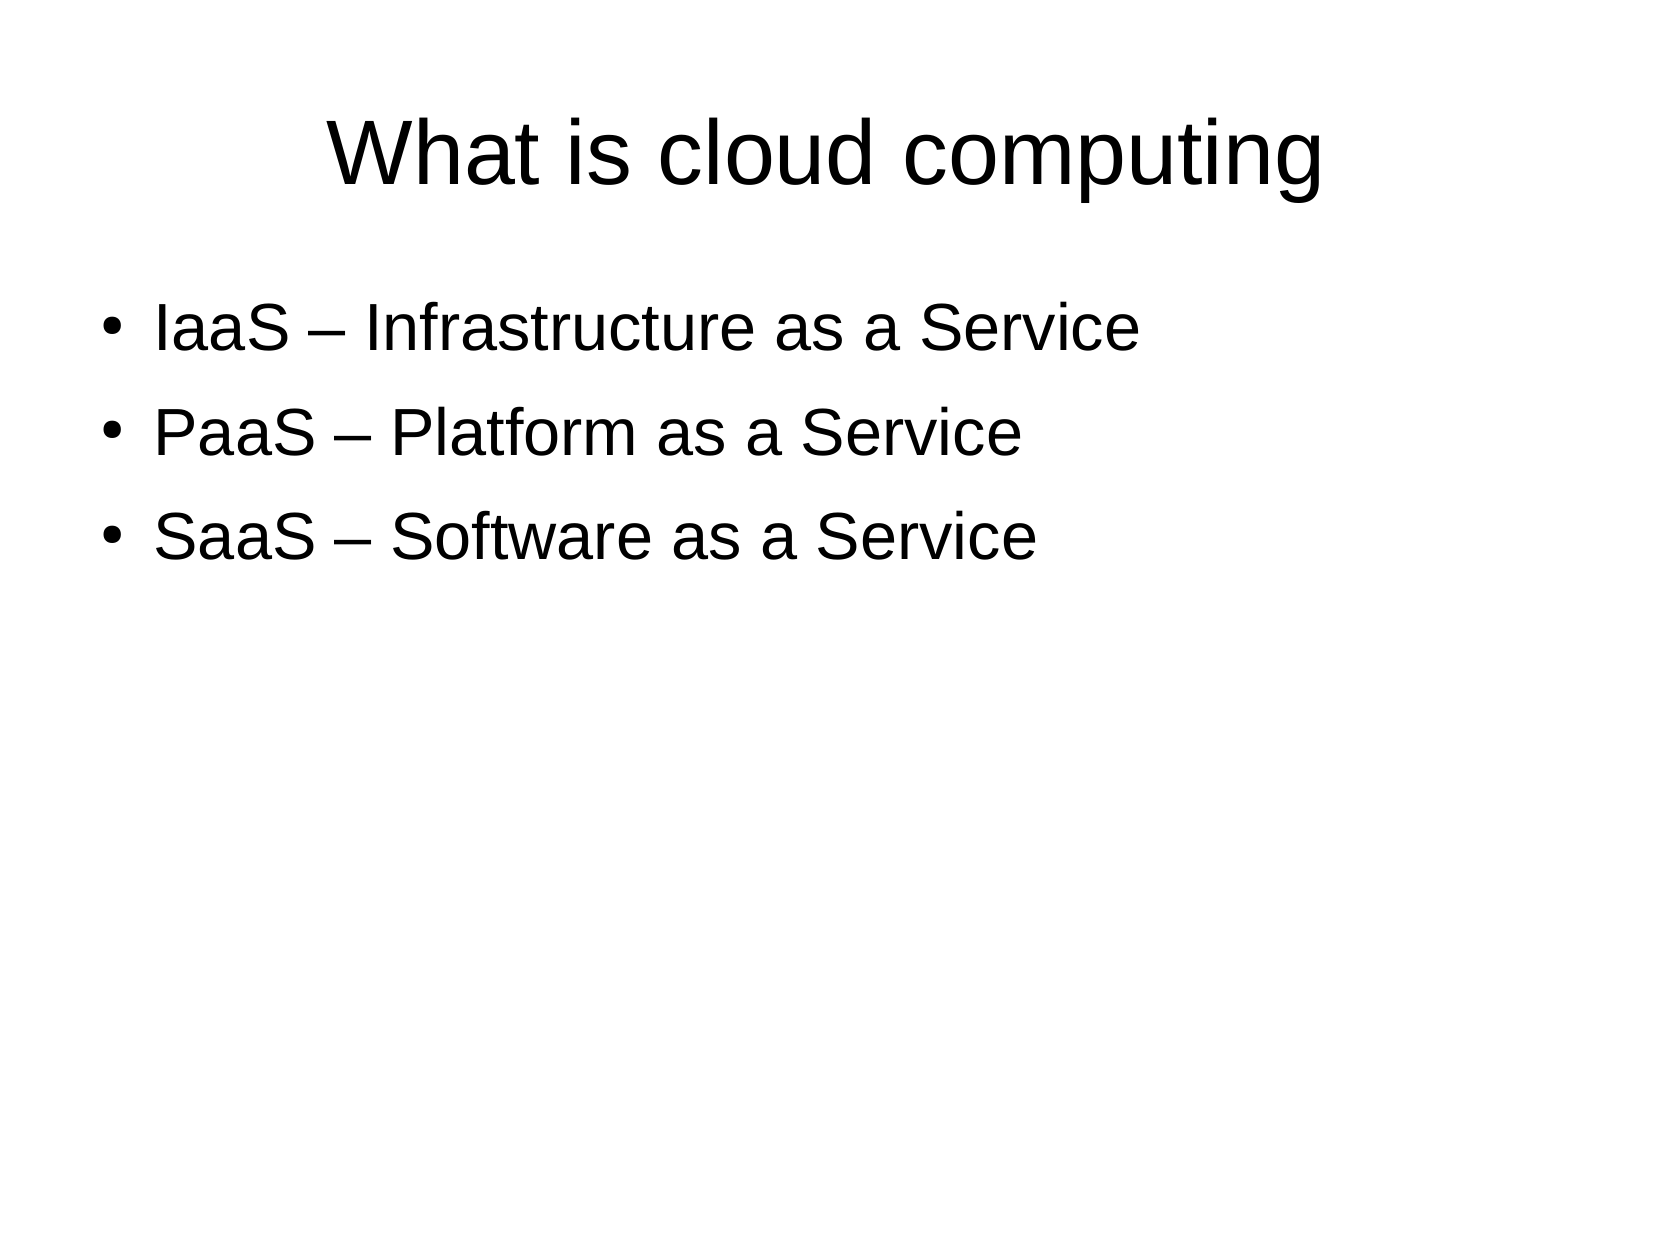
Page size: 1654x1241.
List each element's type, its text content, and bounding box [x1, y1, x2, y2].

title What is cloud computing [82, 49, 1571, 257]
list IaaS – Infrastructure as a Service PaaS – Platform as a Service SaaS – Software as a Service [82, 290, 1571, 1109]
